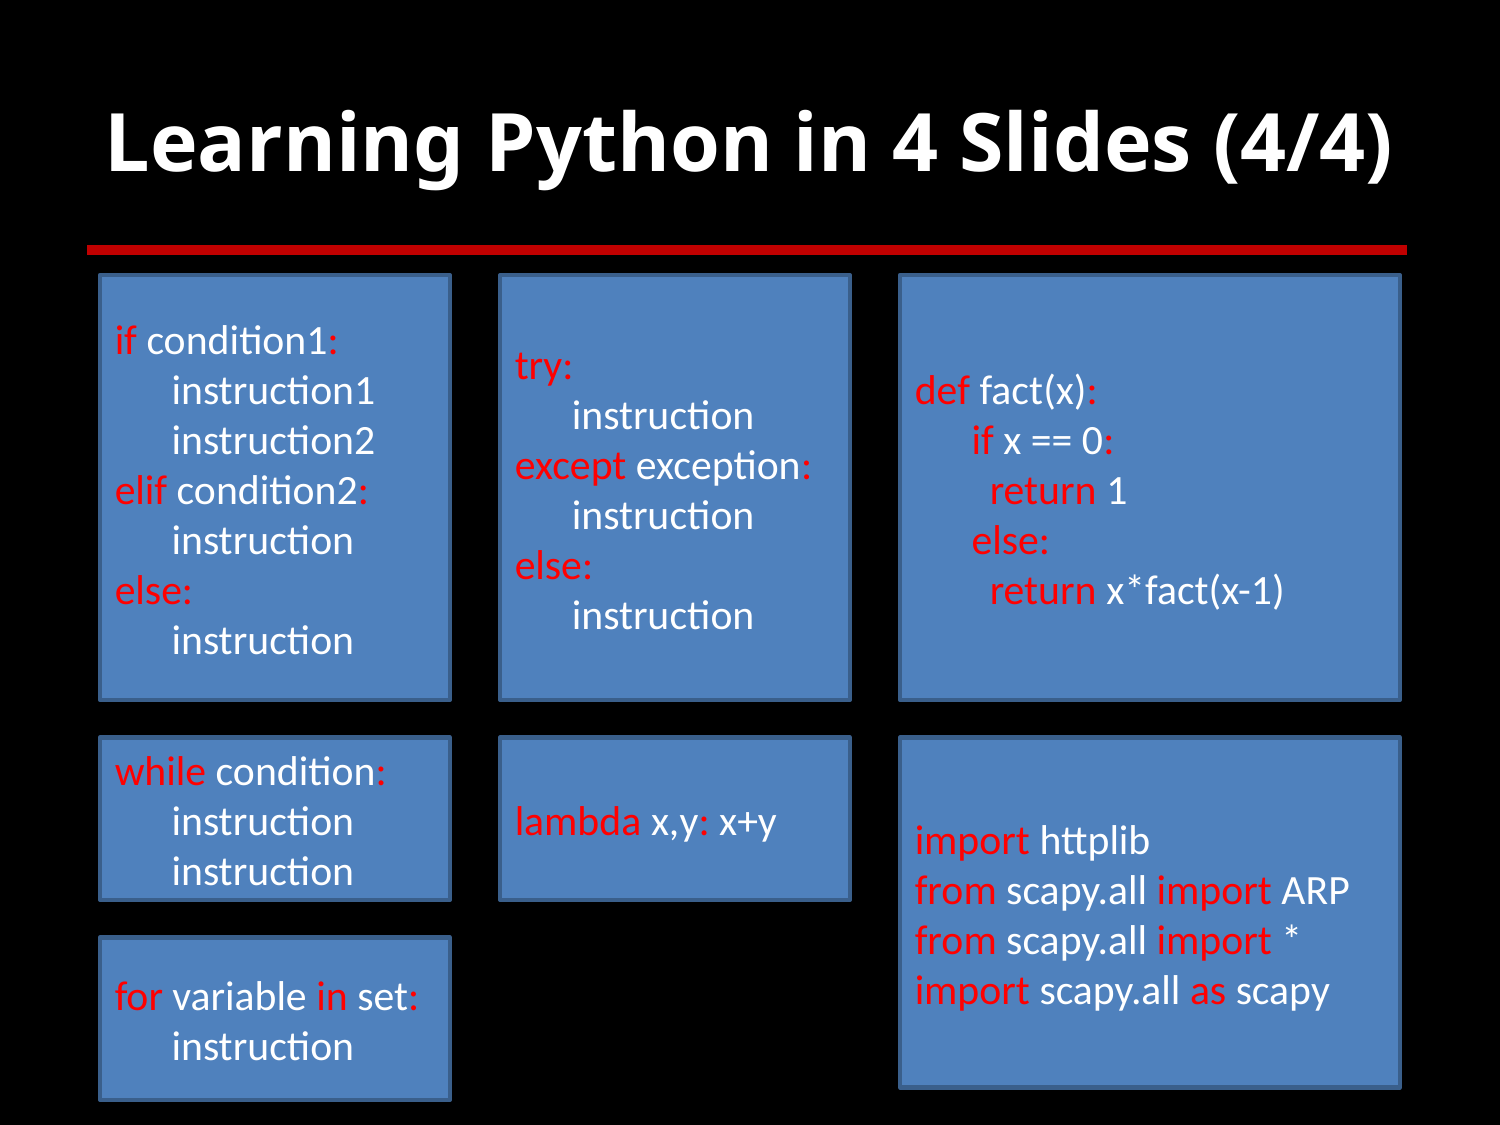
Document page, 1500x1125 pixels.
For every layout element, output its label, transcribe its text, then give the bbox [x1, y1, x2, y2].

text_box lambda x,y: x+y [500, 737, 850, 900]
title Learning Python in 4 Slides (4/4) [75, 45, 1425, 233]
text_box for variable in set: instruction [99, 937, 450, 1100]
text_box def fact(x): if x == 0: return 1 else: return x*fact(x-1) [900, 275, 1400, 700]
text_box import httplib from scapy.all import ARP from scapy.all import * import scapy.all as scapy [900, 737, 1400, 1088]
text_box try: instruction except exception: instruction else: instruction [500, 275, 850, 700]
text_box while condition: instruction instruction [99, 737, 450, 900]
text_box if condition1: instruction1 instruction2 elif condition2: instruction else: instruction [99, 275, 450, 700]
